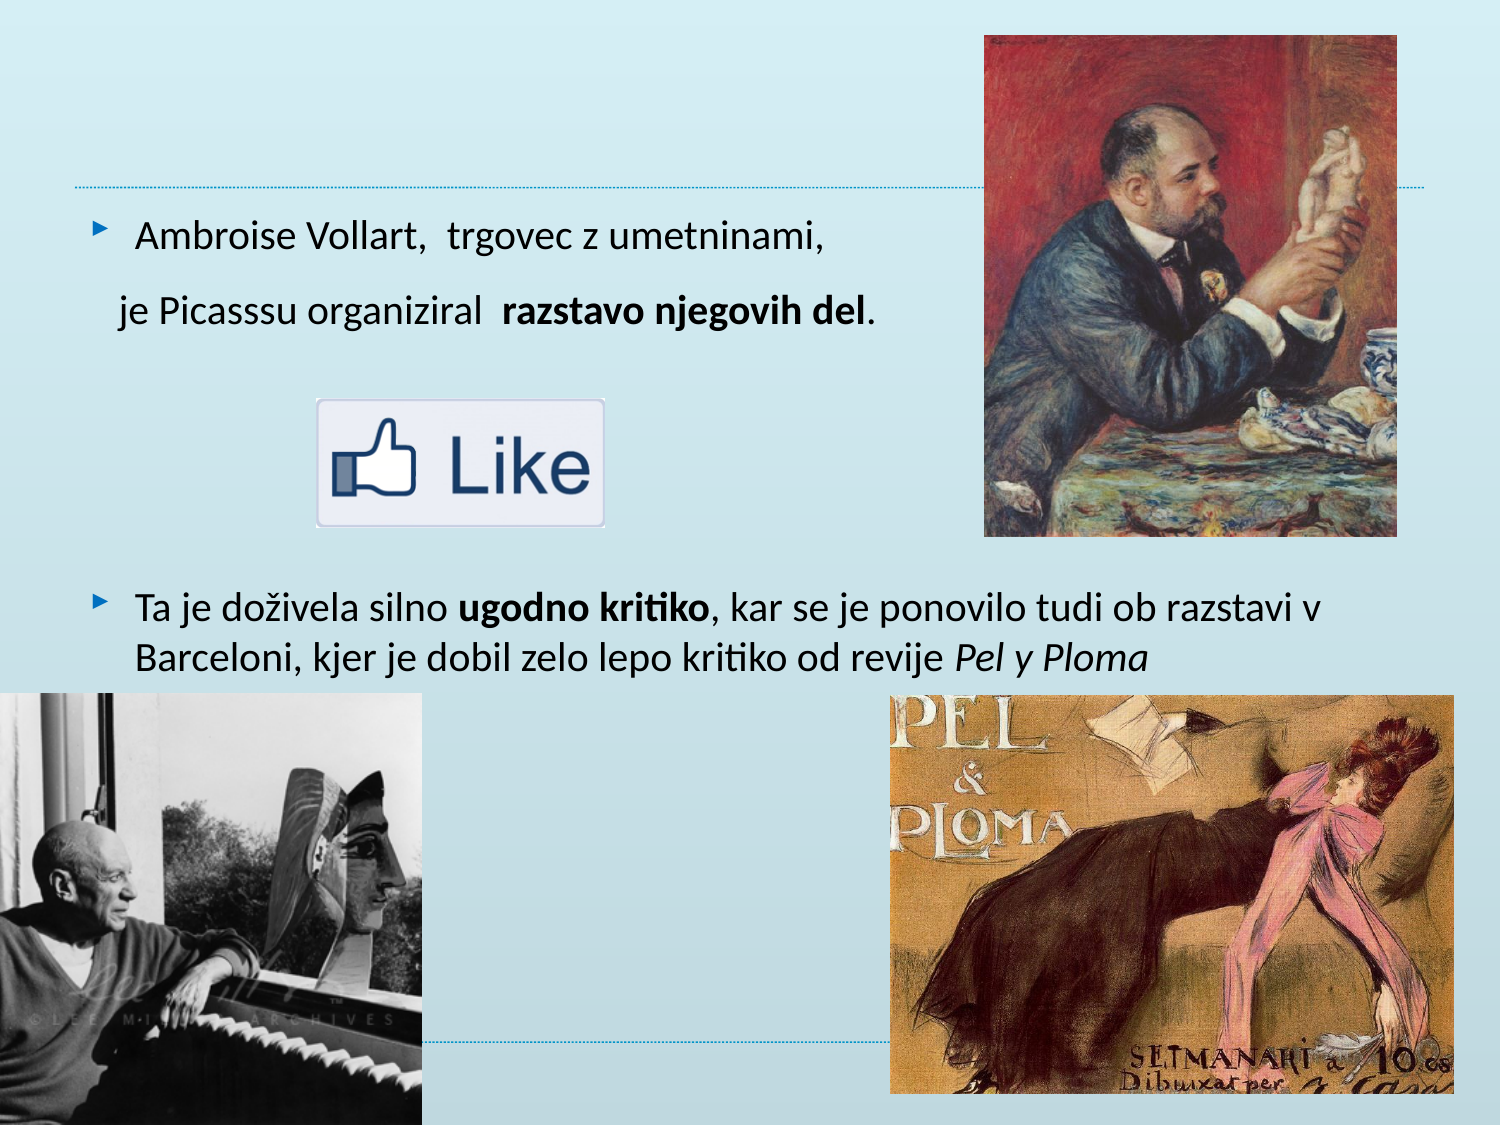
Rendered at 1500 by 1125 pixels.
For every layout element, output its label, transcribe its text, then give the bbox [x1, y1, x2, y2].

picture [890, 695, 1454, 1094]
picture [984, 35, 1398, 537]
picture [316, 398, 605, 528]
picture [0, 693, 422, 1125]
list Ambroise Vollart, trgovec z umetninami, je Picasssu organiziral razstavo njegovih del. Ta je doživela silno ugodno kritiko, kar se je ponovilo tudi ob razstavi v Barceloni, kjer je dobil zelo lepo kritiko od revije Pel y Ploma [75, 200, 1425, 1010]
